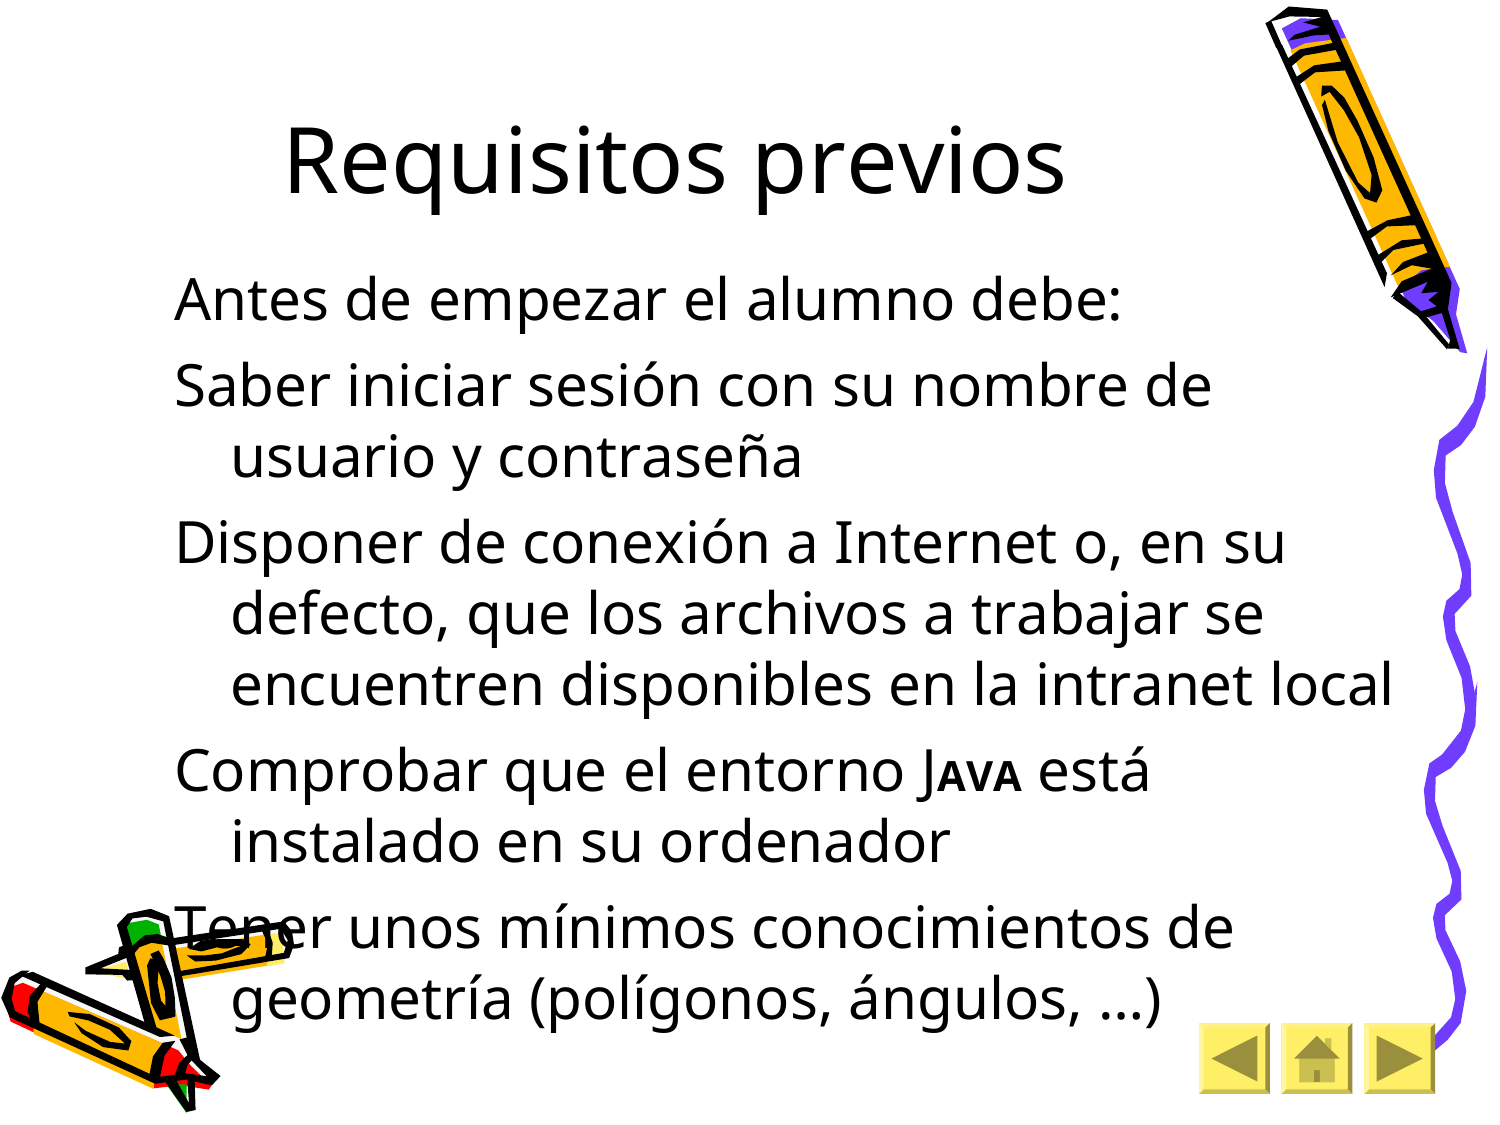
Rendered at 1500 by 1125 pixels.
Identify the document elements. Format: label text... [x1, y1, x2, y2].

title Requisitos previos [112, 54, 1240, 229]
text_box [1366, 1023, 1436, 1094]
list Antes de empezar el alumno debe: Saber iniciar sesión con su nombre de usuario y contraseña Disponer de conexión a Internet o, en su defecto, que los archivos a trabajar se encuentren disponibles en la intranet local Comprobar que el entorno JAVA está instalado en su ordenador Tener unos mínimos conocimientos de geometría (polígonos, ángulos, …) [159, 255, 1422, 1071]
text_box [1200, 1023, 1270, 1094]
text_box [1283, 1023, 1353, 1094]
